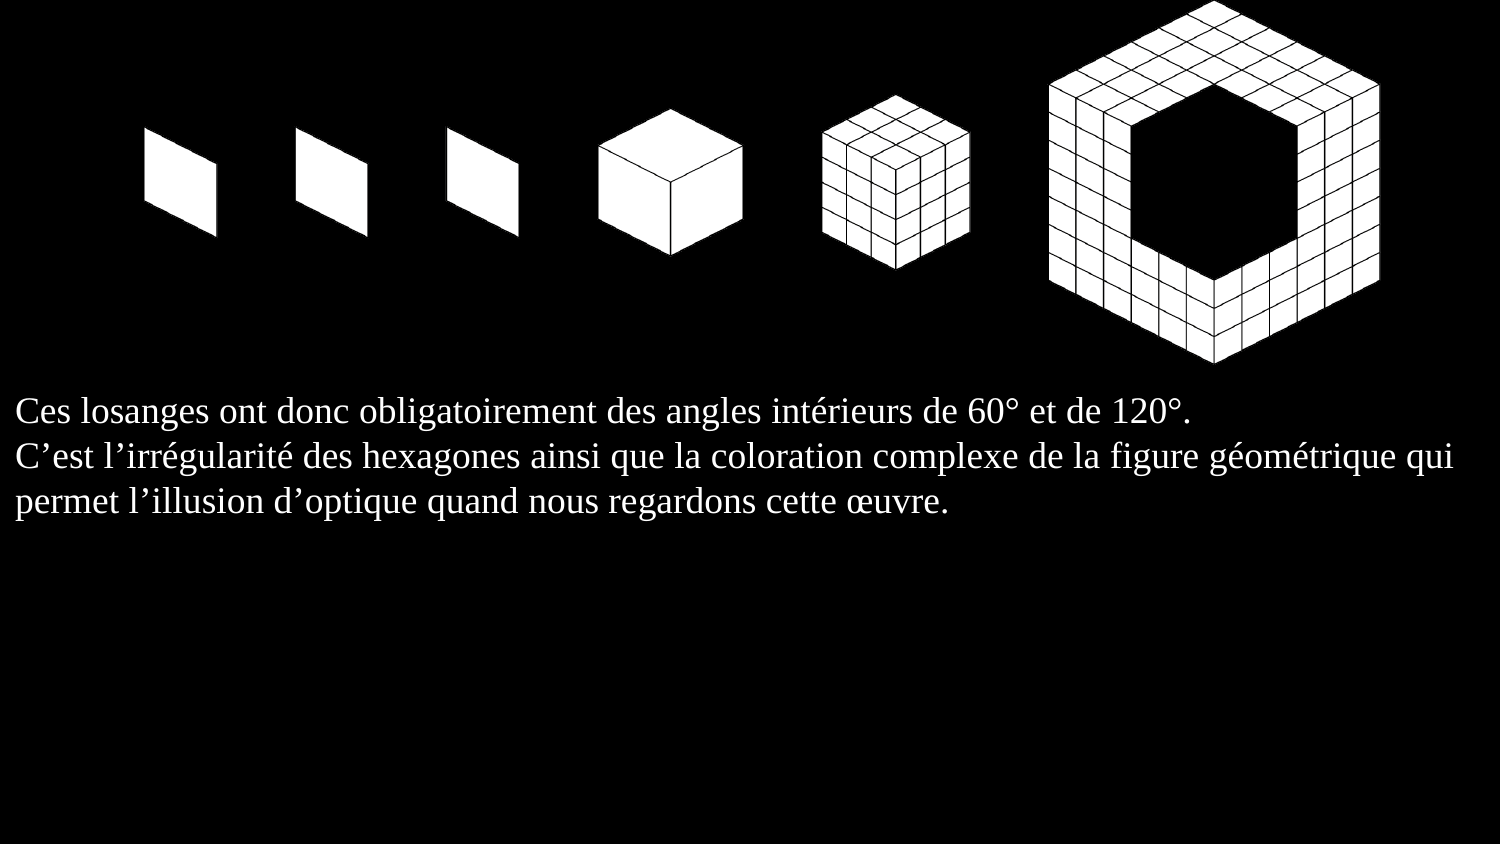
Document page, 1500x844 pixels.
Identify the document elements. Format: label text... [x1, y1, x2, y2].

list Ces losanges ont donc obligatoirement des angles intérieurs de 60° et de 120°. C’est l’irrégularité des hexagones ainsi que la coloration complexe de la figure géométrique qui permet l’illusion d’optique quand nous regardons cette œuvre. [0, 371, 1500, 844]
picture [143, 0, 1381, 365]
